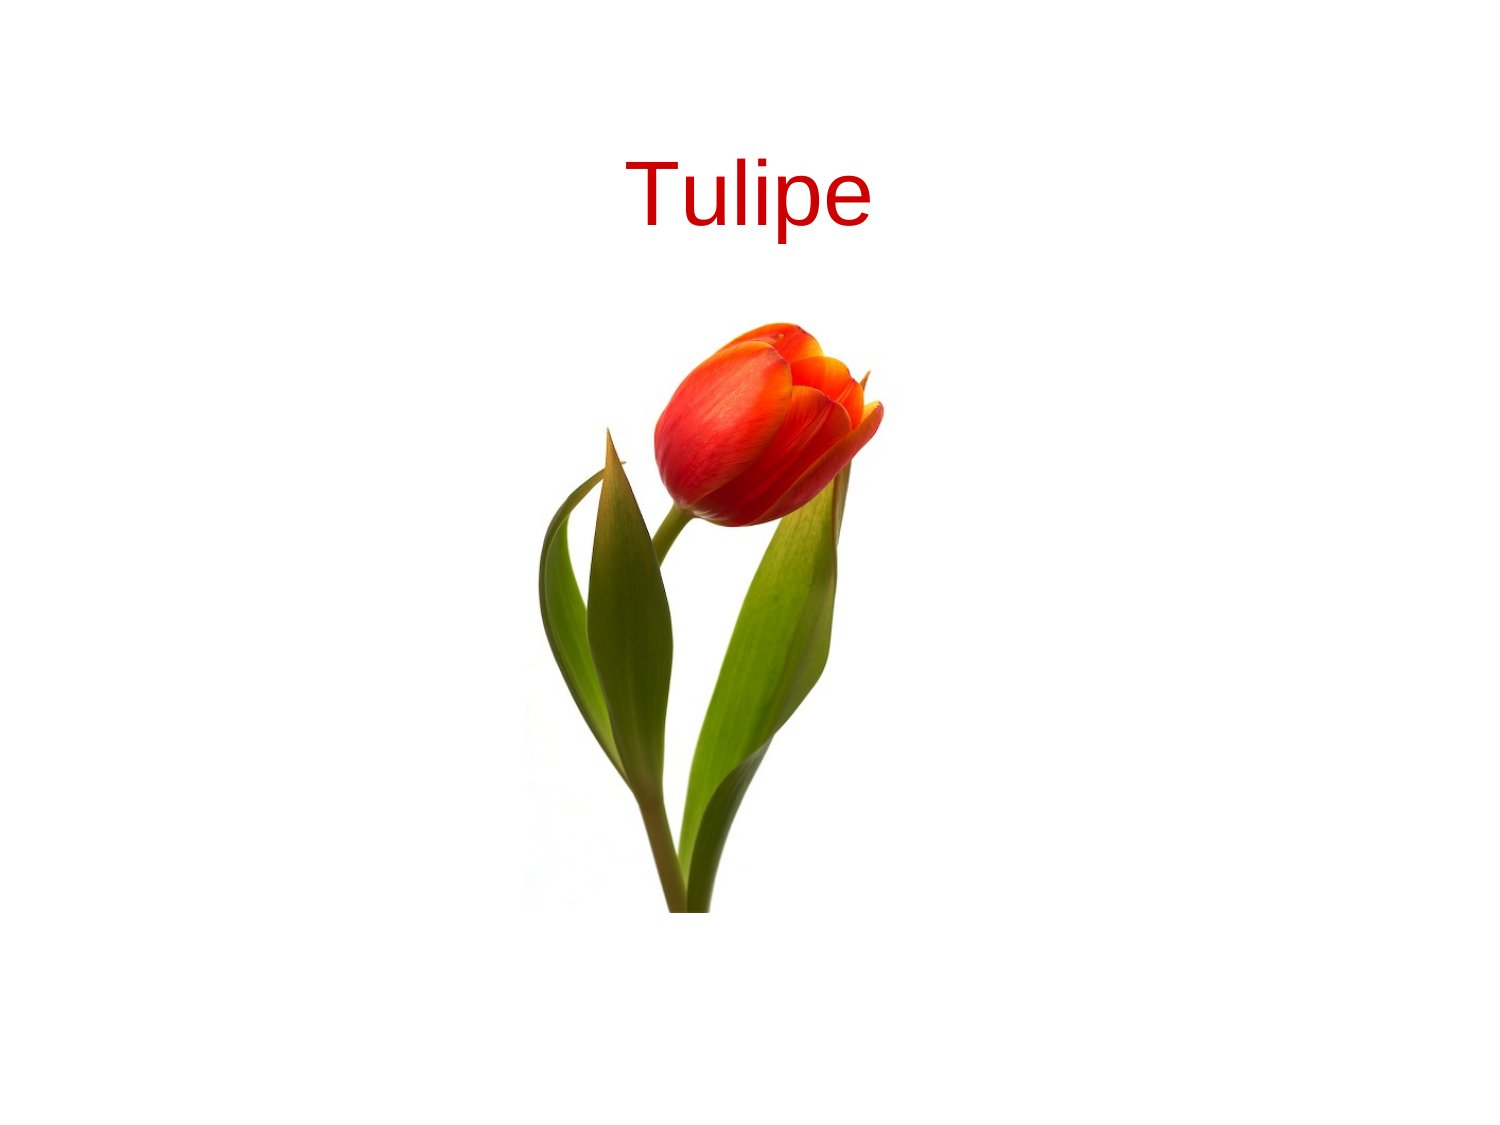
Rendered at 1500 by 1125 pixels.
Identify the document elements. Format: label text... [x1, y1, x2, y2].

picture [525, 287, 944, 913]
title Tulipe [112, 99, 1388, 288]
